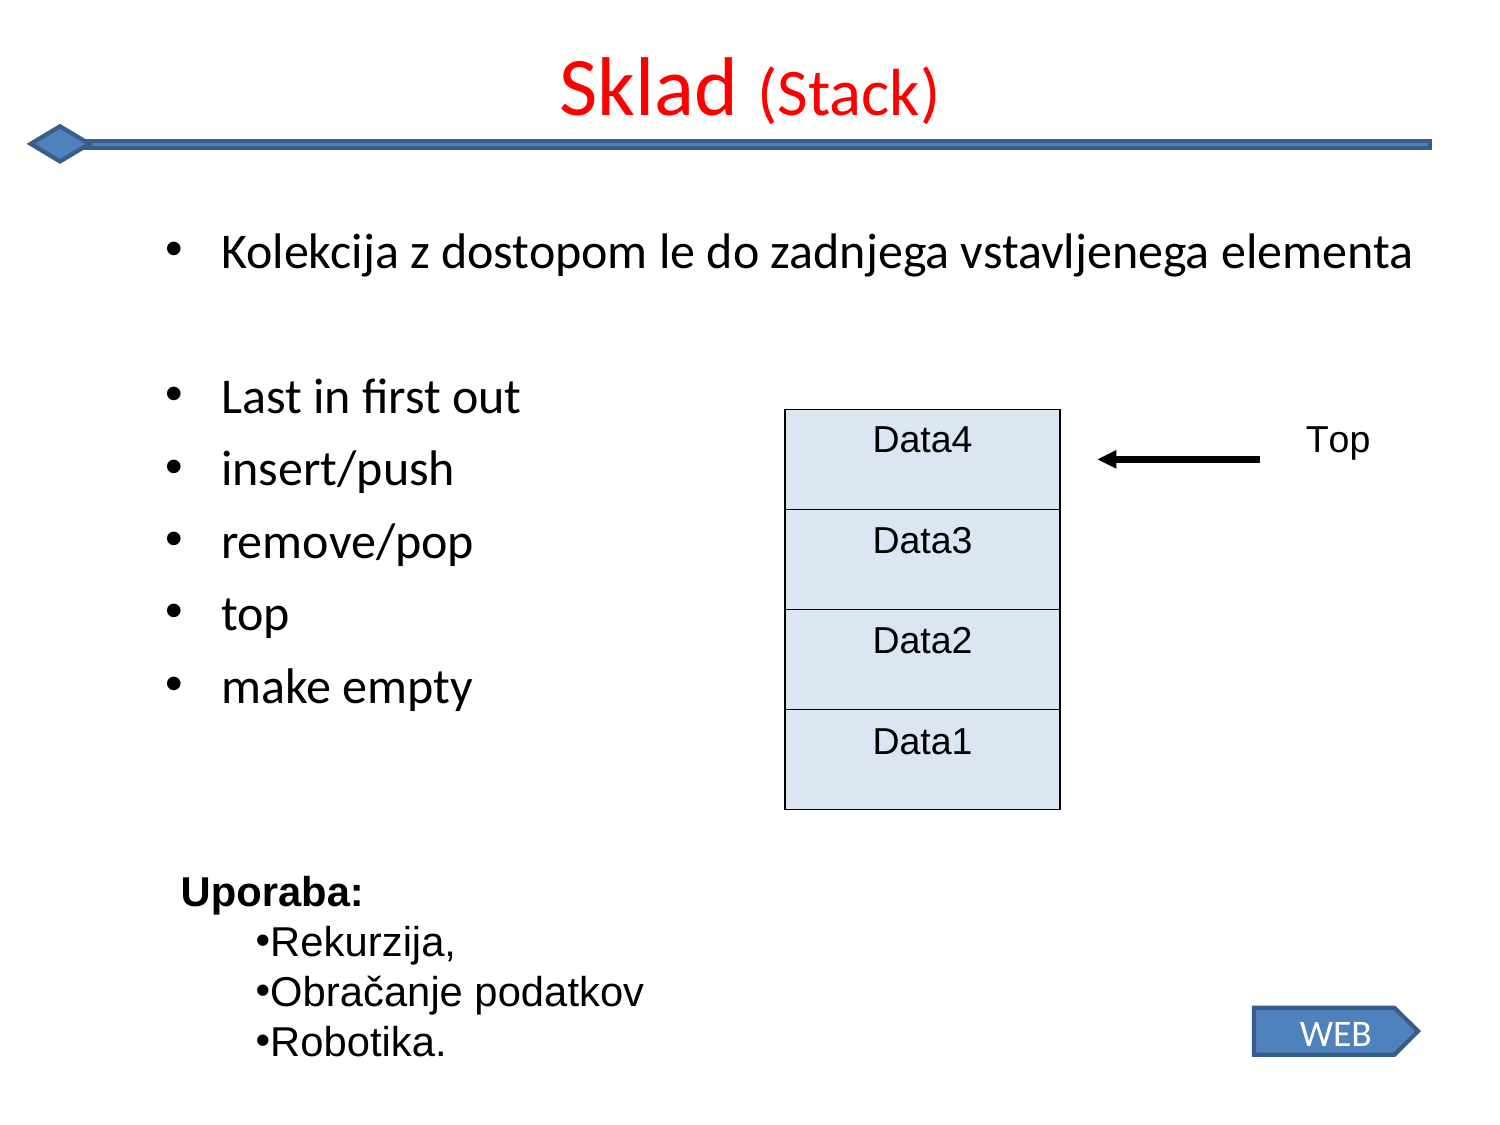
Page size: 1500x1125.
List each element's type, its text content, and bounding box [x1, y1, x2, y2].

text_box Data3 [858, 507, 988, 569]
text_box Data1 [858, 709, 988, 770]
text_box Data4 [858, 407, 988, 468]
list Kolekcija z dostopom le do zadnjega vstavljenega elementa Last in first out insert/push remove/pop top make empty [150, 210, 1500, 954]
text_box Data2 [858, 608, 988, 670]
text_box Top [1291, 407, 1386, 468]
text_box WEB [1253, 1007, 1419, 1055]
title Sklad (Stack) [75, 23, 1426, 141]
text_box [785, 409, 1061, 810]
text_box Uporaba: Rekurzija, Obračanje podatkov Robotika. [165, 857, 660, 1123]
